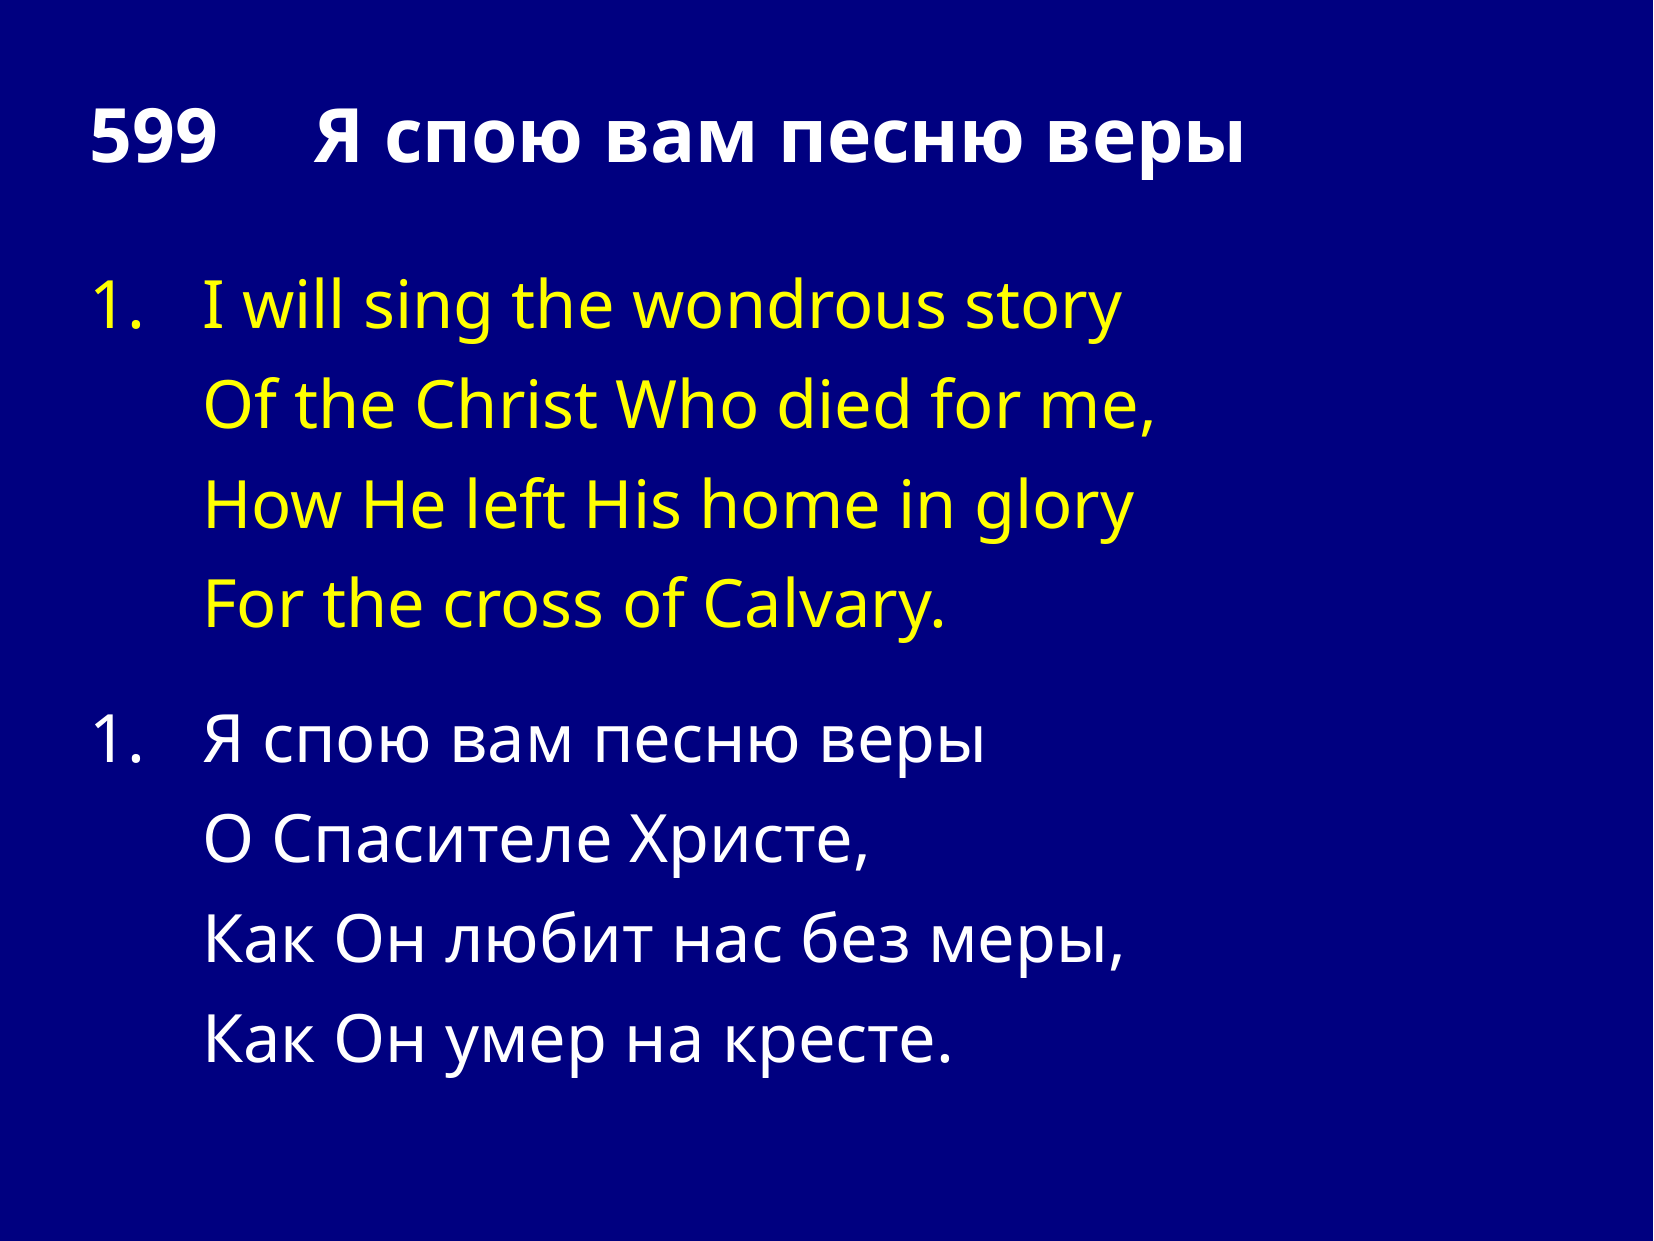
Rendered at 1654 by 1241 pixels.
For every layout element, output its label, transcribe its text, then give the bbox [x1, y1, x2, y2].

text_box 1. Я спою вам песню веры О Спасителе Христе, Как Он любит нас без меры, Как Он умер на кресте. [75, 675, 1576, 1163]
text_box 1. I will sing the wondrous story Of the Christ Who died for me, How He left His home in glory For the cross of Calvary. [75, 188, 1576, 638]
text_box 599 Я спою вам песню веры [75, 75, 1576, 188]
